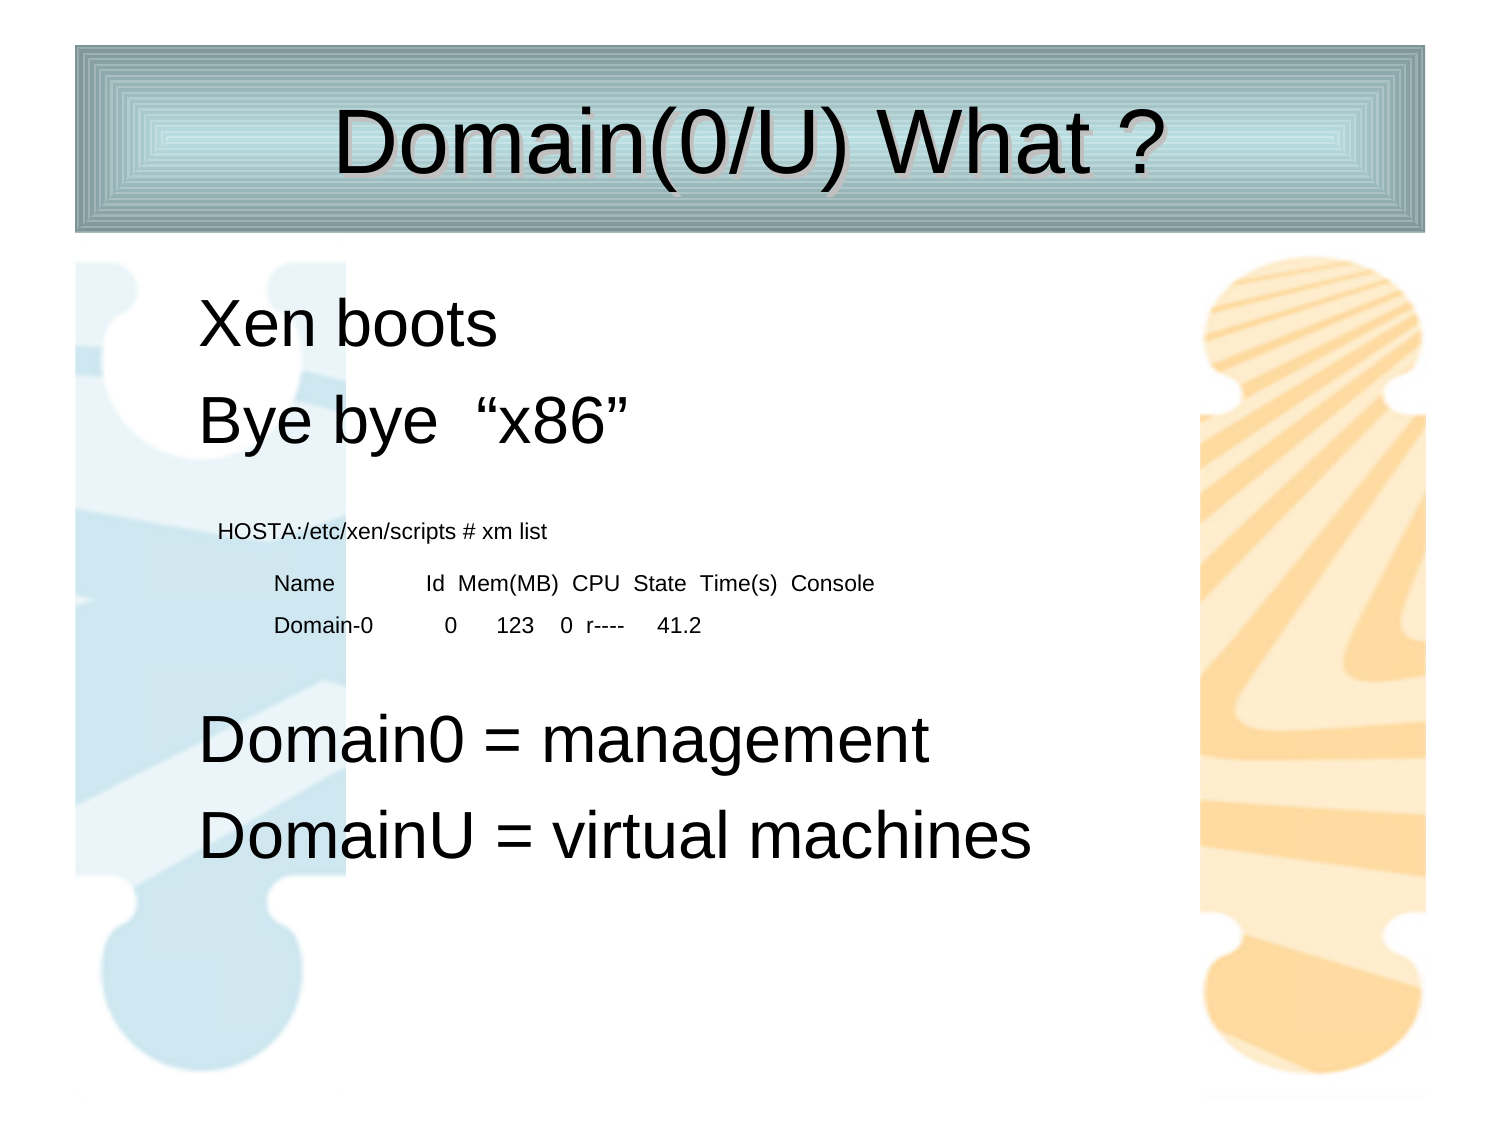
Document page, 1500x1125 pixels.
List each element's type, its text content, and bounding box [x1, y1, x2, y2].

picture [1200, 233, 1426, 273]
picture [75, 237, 346, 1100]
title Domain(0/U) What ? [75, 45, 1426, 233]
list Xen boots Bye bye “x86” HOSTA:/etc/xen/scripts # xm list Name Id Mem(MB) CPU State Time(s) Console Domain-0 0 123 0 r---- 41.2 Domain0 = management DomainU = virtual machines [184, 273, 1435, 1125]
